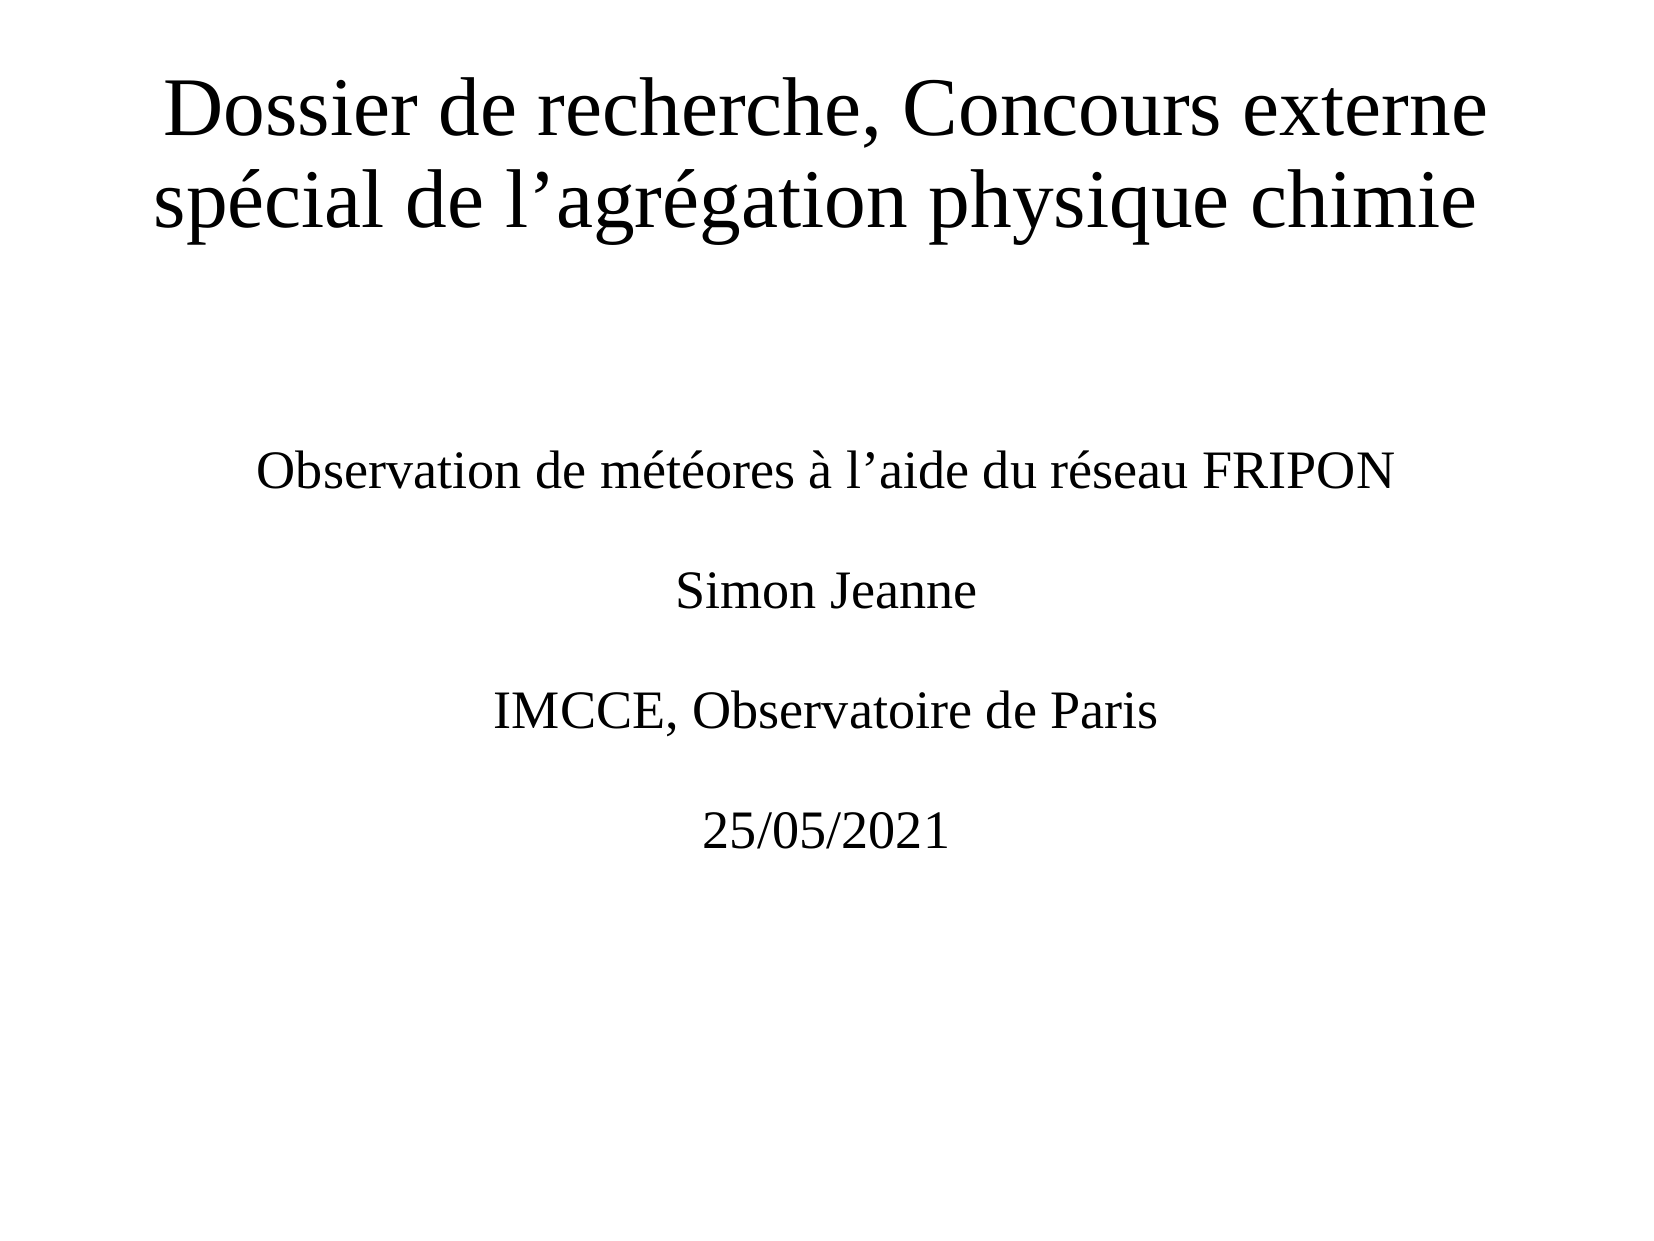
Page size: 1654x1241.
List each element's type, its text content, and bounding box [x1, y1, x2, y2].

subtitle Observation de météores à l’aide du réseau FRIPON Simon Jeanne IMCCE, Observatoire de Paris 25/05/2021 [82, 290, 1571, 1010]
title Dossier de recherche, Concours externe spécial de l’agrégation physique chimie [82, 49, 1571, 257]
